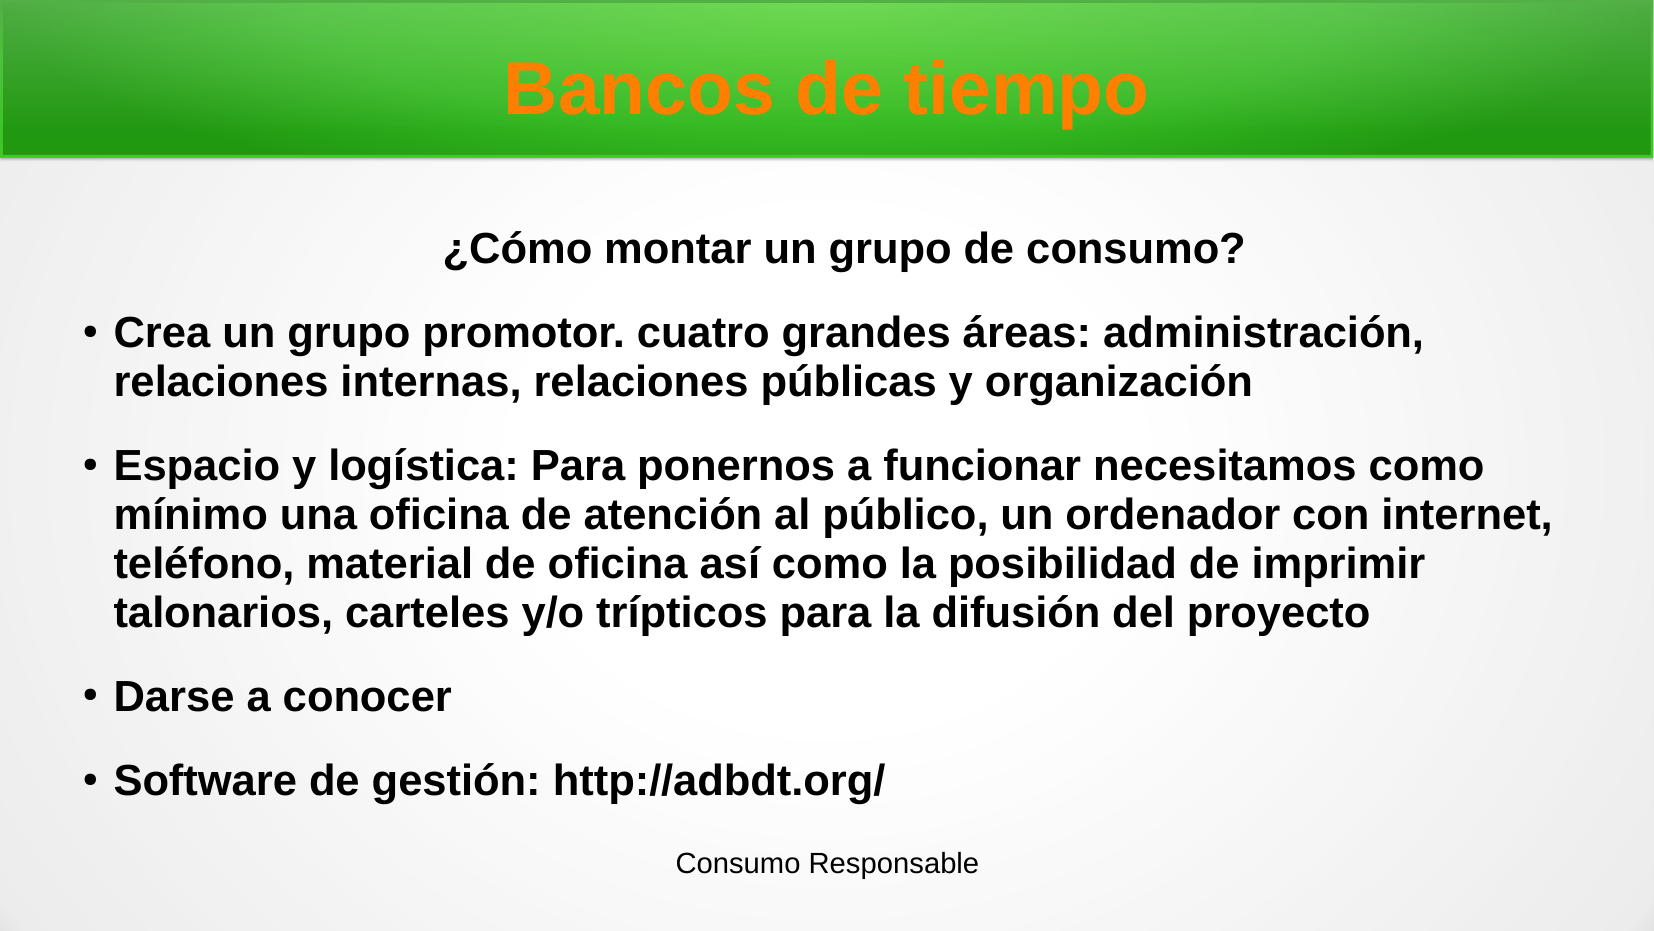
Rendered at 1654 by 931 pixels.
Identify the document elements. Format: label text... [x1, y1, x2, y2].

title Bancos de tiempo [82, 35, 1571, 142]
list ¿Cómo montar un grupo de consumo? Crea un grupo promotor. cuatro grandes áreas: administración, relaciones internas, relaciones públicas y organización Espacio y logística: Para ponernos a funcionar necesitamos como mínimo una oficina de atención al público, un ordenador con internet, teléfono, material de oficina así como la posibilidad de imprimir talonarios, carteles y/o trípticos para la difusión del proyecto Darse a conocer Software de gestión: http://adbdt.org/ [82, 224, 1607, 815]
